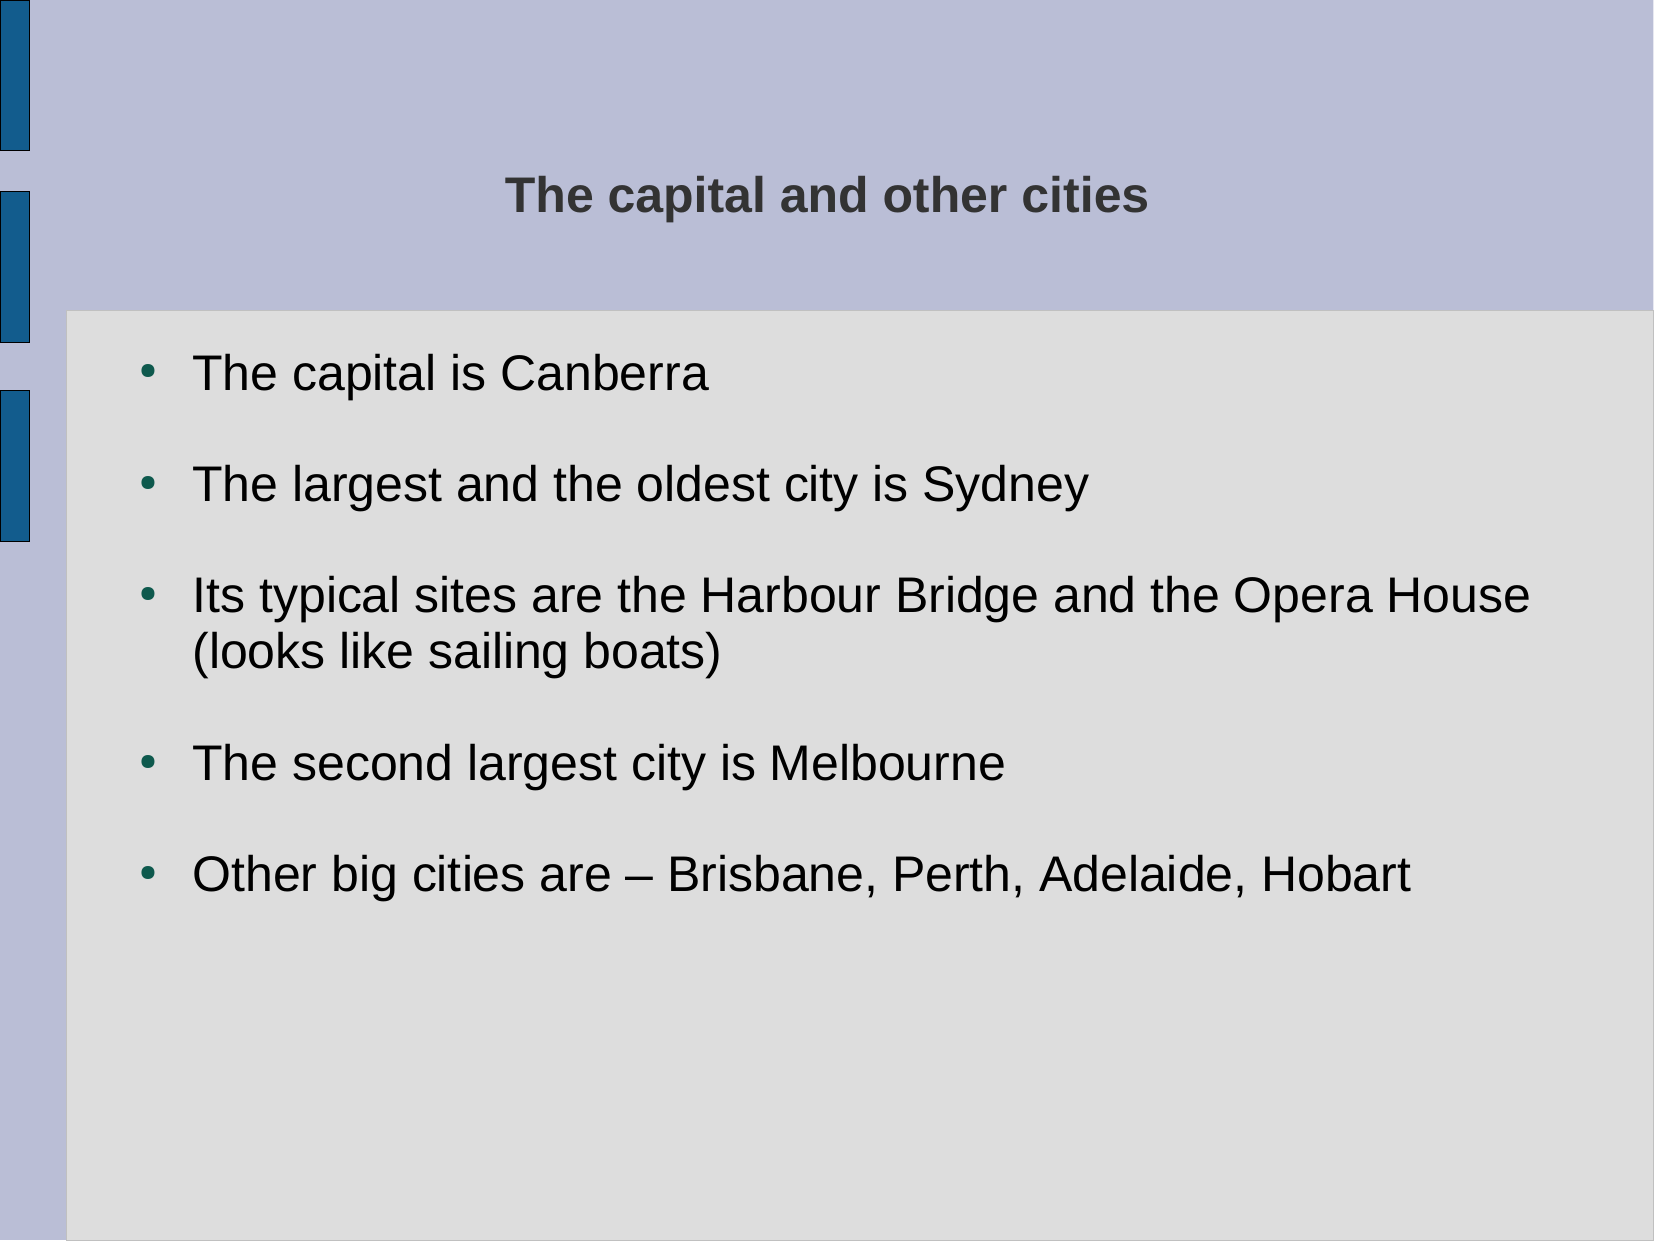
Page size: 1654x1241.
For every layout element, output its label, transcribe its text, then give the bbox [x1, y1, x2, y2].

list The capital is Canberra The largest and the oldest city is Sydney Its typical sites are the Harbour Bridge and the Opera House (looks like sailing boats) The second largest city is Melbourne Other big cities are – Brisbane, Perth, Adelaide, Hobart [121, 344, 1534, 1127]
title The capital and other cities [121, 91, 1534, 299]
